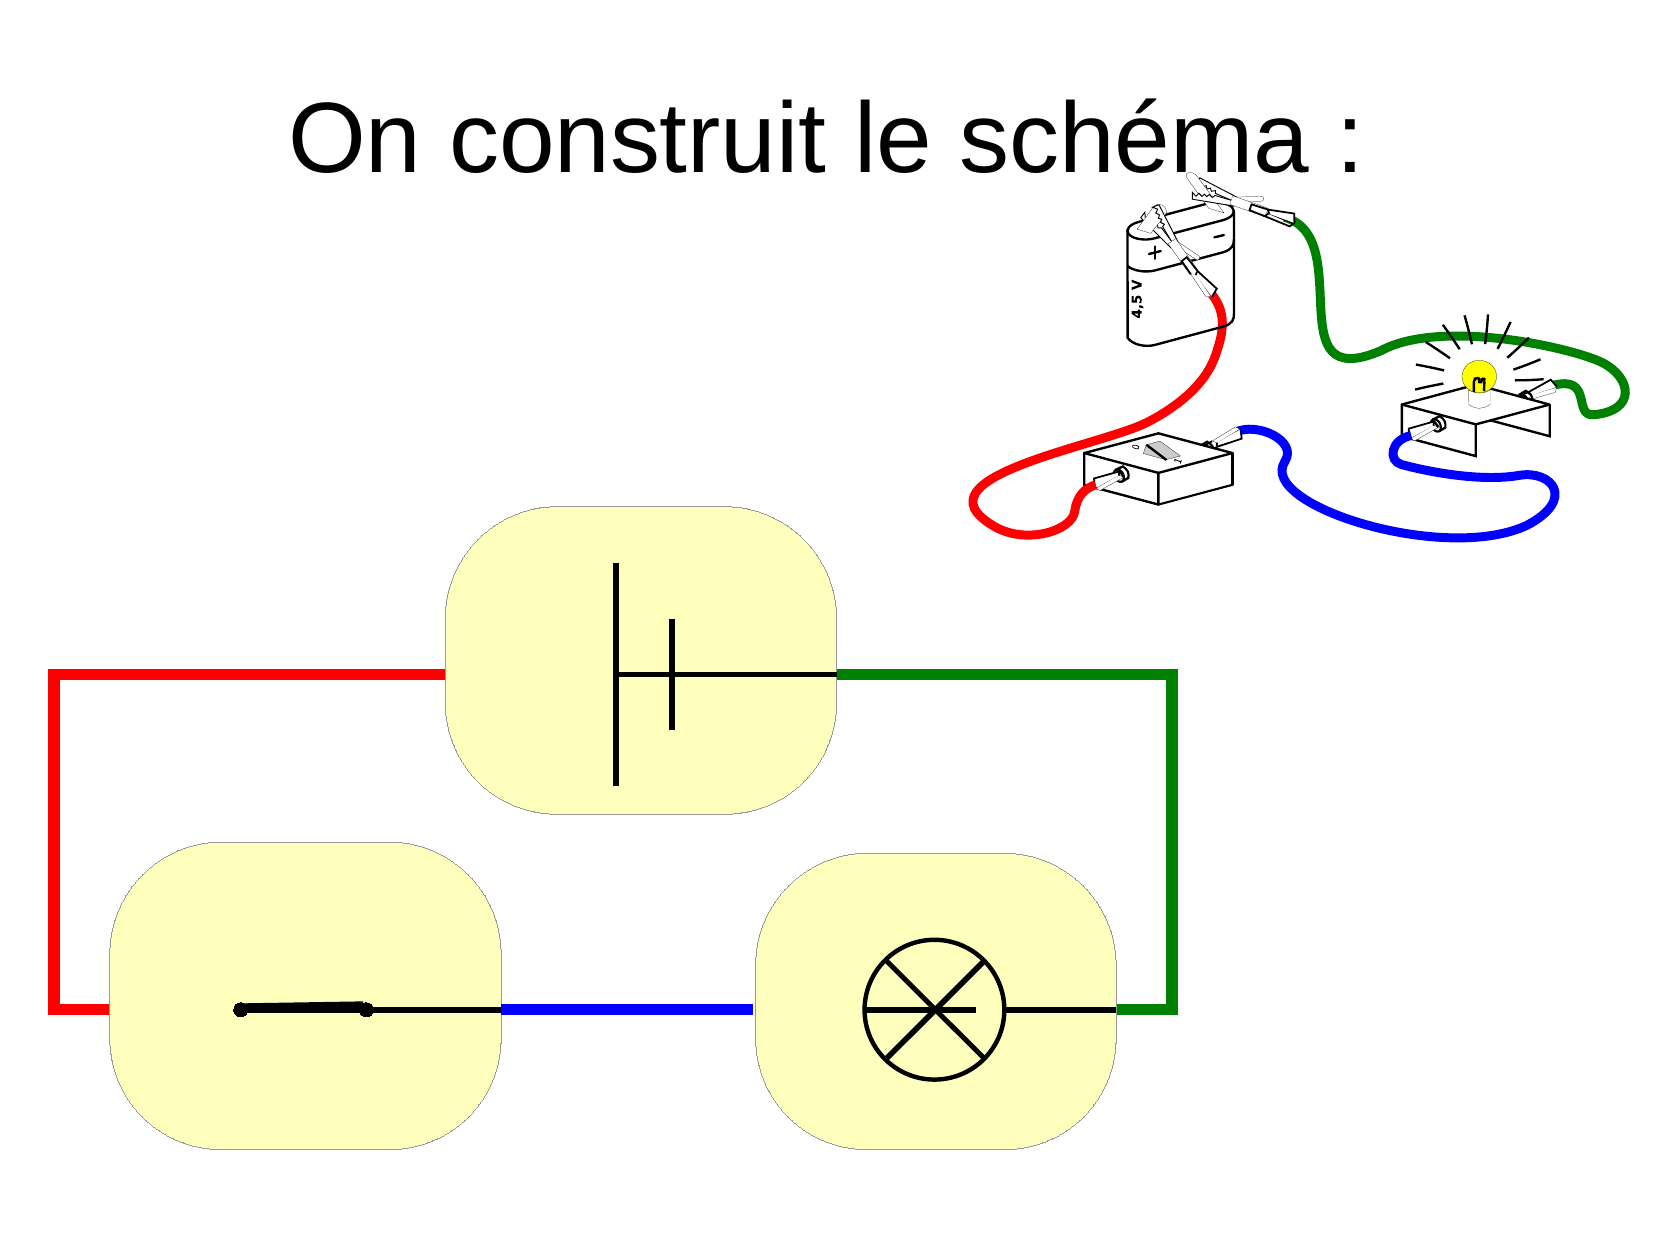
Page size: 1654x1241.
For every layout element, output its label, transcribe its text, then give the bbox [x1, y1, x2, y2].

text_box [445, 506, 837, 815]
subtitle On construit le schéma : [82, 49, 1571, 1010]
picture [968, 171, 1637, 544]
text_box [109, 842, 502, 1150]
text_box [755, 853, 1117, 1150]
